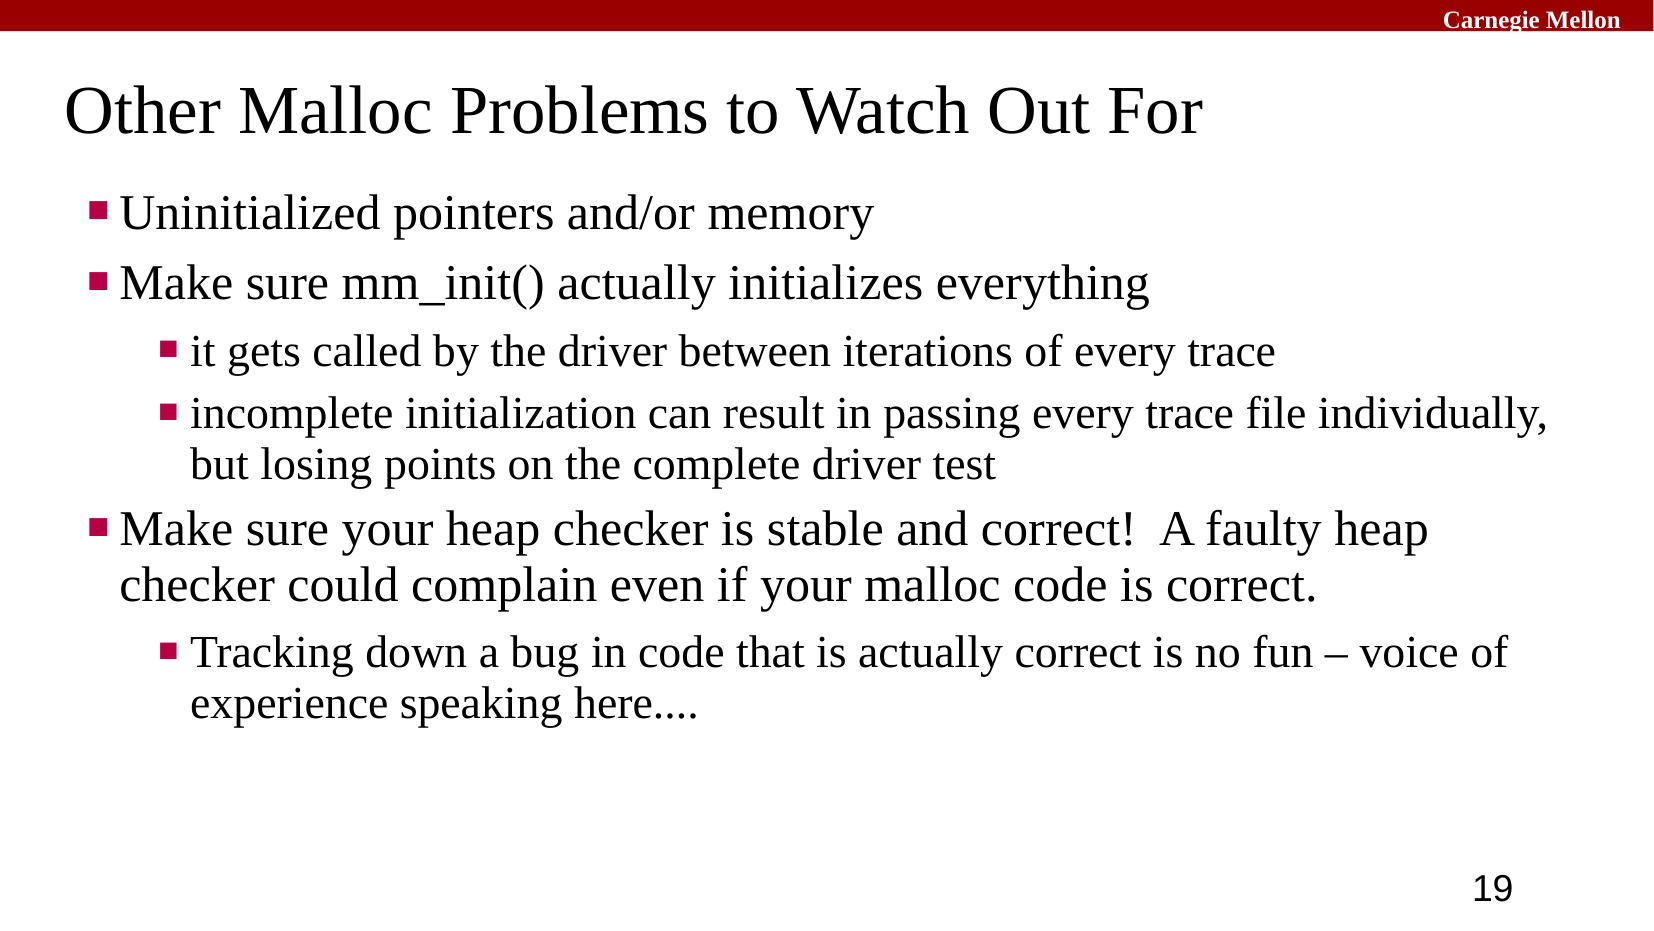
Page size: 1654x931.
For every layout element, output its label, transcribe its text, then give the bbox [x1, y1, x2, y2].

title Other Malloc Problems to Watch Out For [64, 58, 1576, 163]
list Uninitialized pointers and/or memory Make sure mm_init() actually initializes everything it gets called by the driver between iterations of every trace incomplete initialization can result in passing every trace file individually, but losing points on the complete driver test Make sure your heap checker is stable and correct! A faulty heap checker could complain even if your malloc code is correct. Tracking down a bug in code that is actually correct is no fun – voice of experience speaking here.... [71, 184, 1576, 859]
